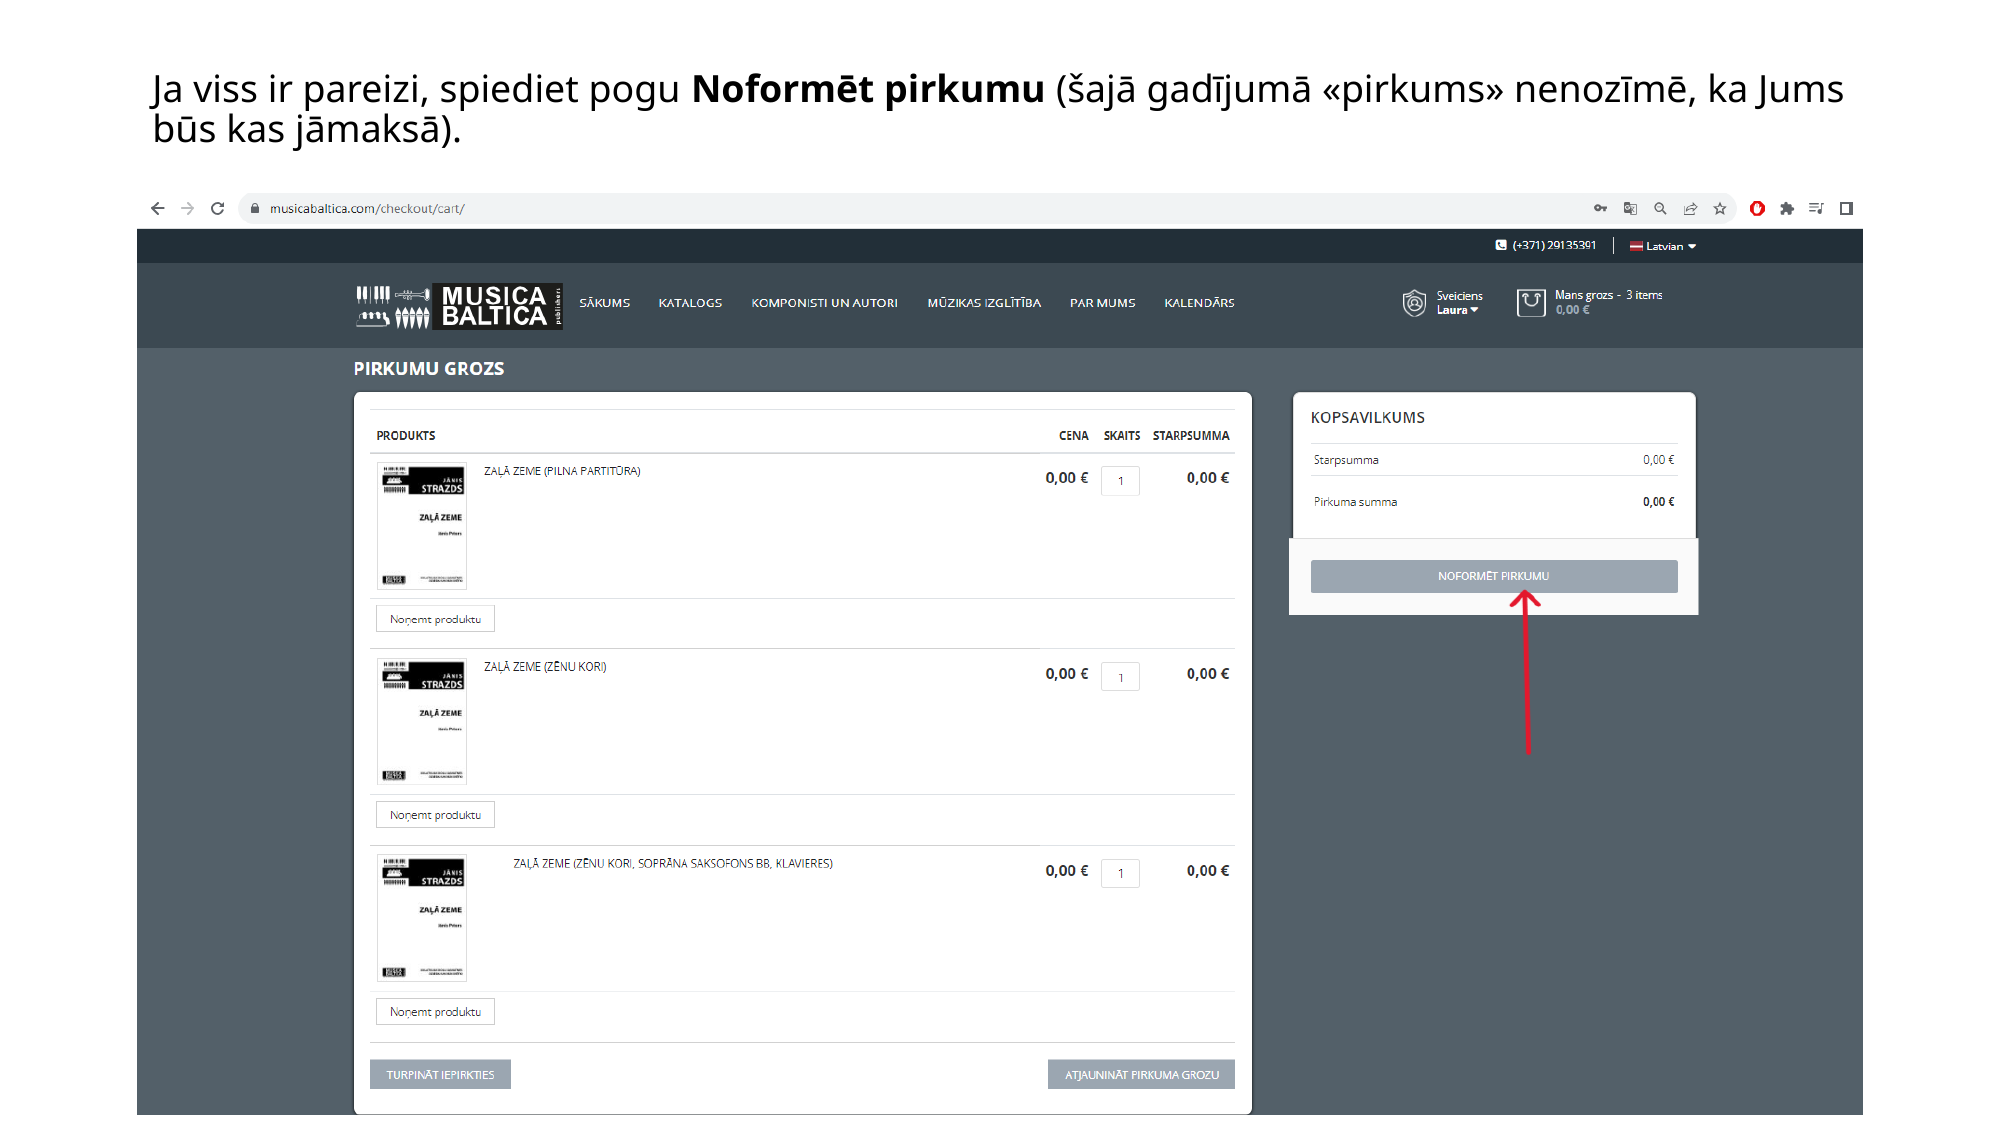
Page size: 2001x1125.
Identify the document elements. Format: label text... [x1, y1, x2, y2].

title Ja viss ir pareizi, spiediet pogu Noformēt pirkumu (šajā gadījumā «pirkums» nenozīmē, ka Jums būs kas jāmaksā). [137, 59, 1863, 162]
picture [137, 193, 1863, 1115]
